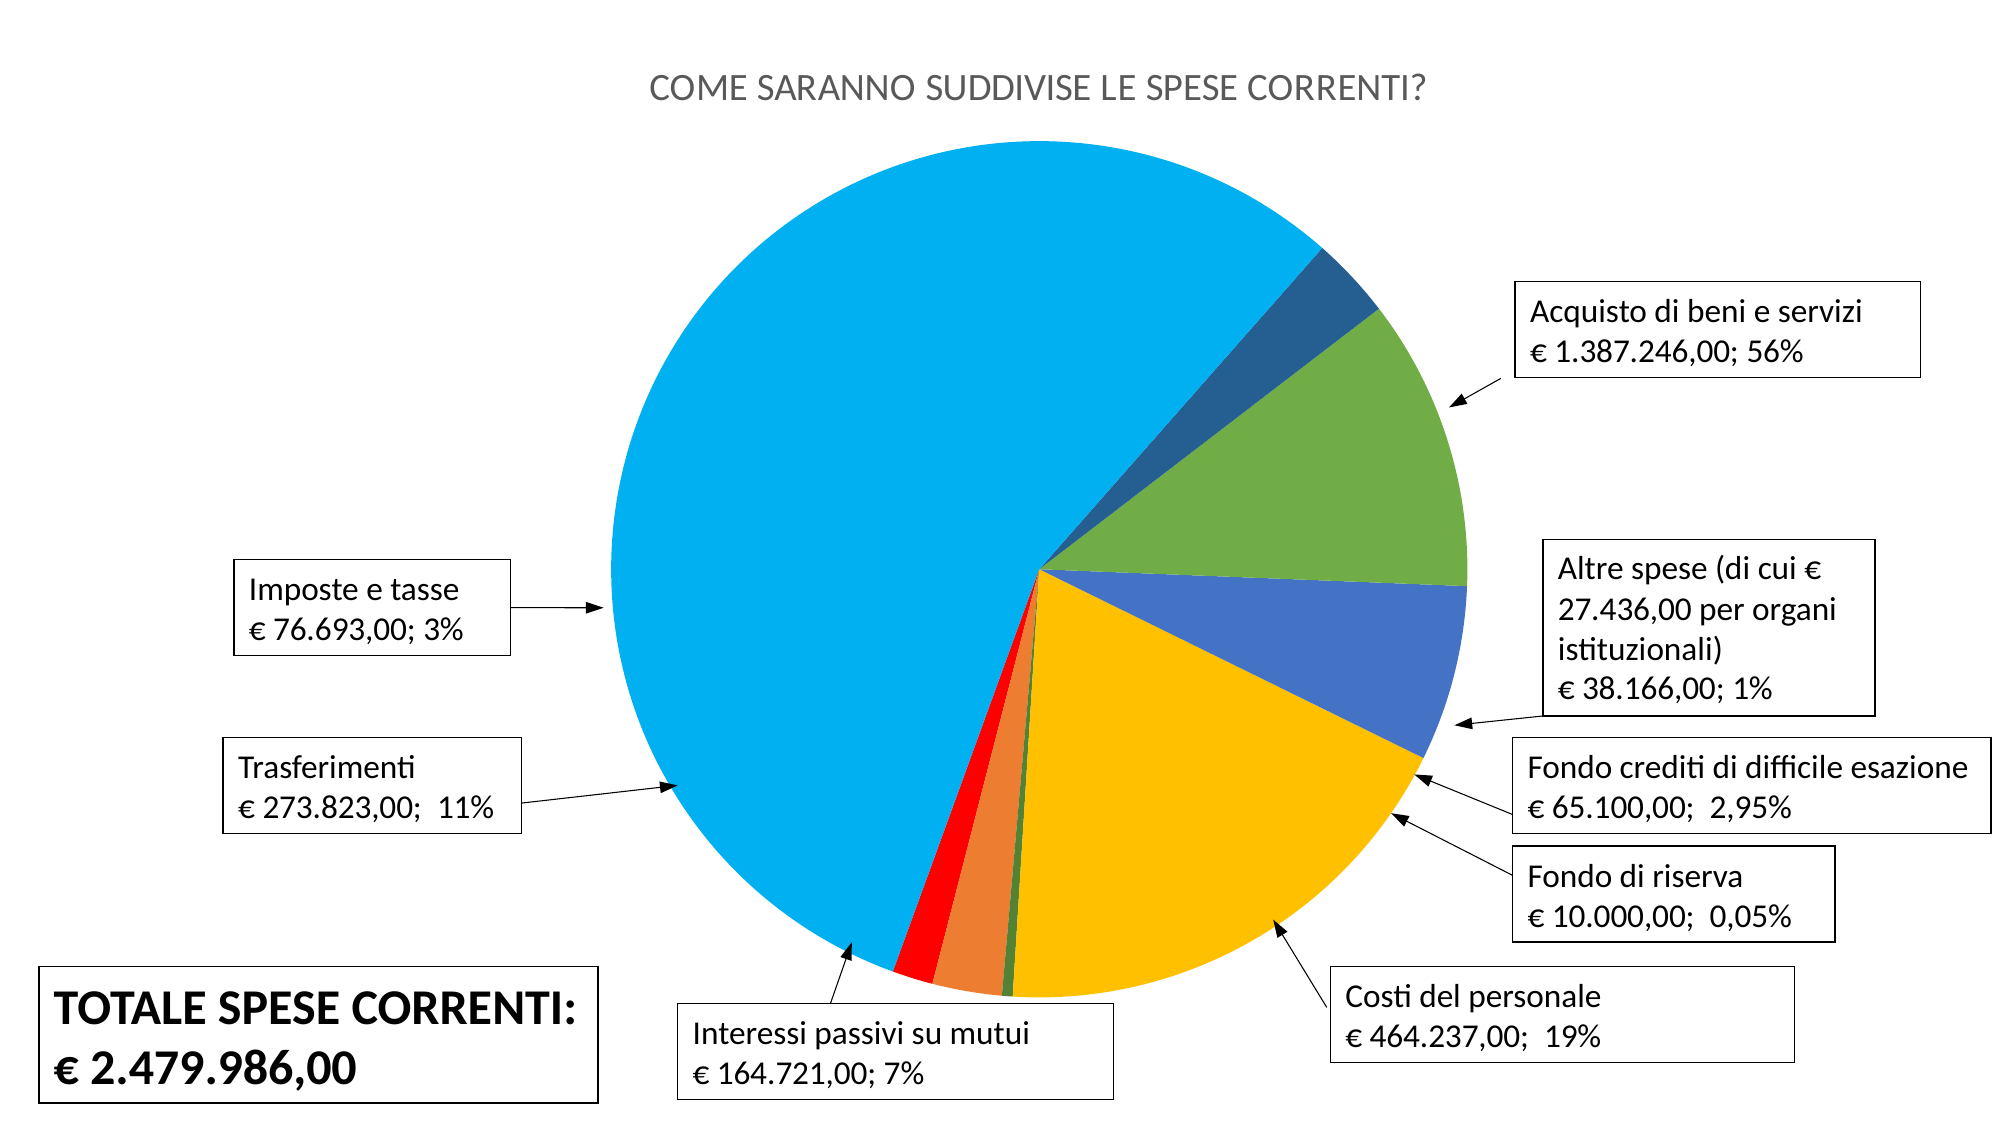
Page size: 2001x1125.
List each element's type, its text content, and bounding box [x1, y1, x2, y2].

text_box Costi del personale € 464.237,00; 19% [1330, 966, 1795, 1063]
text_box TOTALE SPESE CORRENTI: € 2.479.986,00 [38, 966, 599, 1103]
text_box Interessi passivi su mutui € 164.721,00; 7% [677, 1003, 1114, 1100]
chart [283, 31, 1795, 1018]
text_box Fondo di riserva € 10.000,00; 0,05% [1512, 846, 1835, 943]
text_box Imposte e tasse € 76.693,00; 3% [233, 559, 511, 656]
text_box Acquisto di beni e servizi € 1.387.246,00; 56% [1515, 281, 1921, 378]
text_box Altre spese (di cui € 27.436,00 per organi istituzionali) € 38.166,00; 1% [1542, 539, 1876, 716]
text_box Fondo crediti di difficile esazione € 65.100,00; 2,95% [1512, 737, 1992, 834]
text_box Trasferimenti € 273.823,00; 11% [223, 737, 522, 834]
